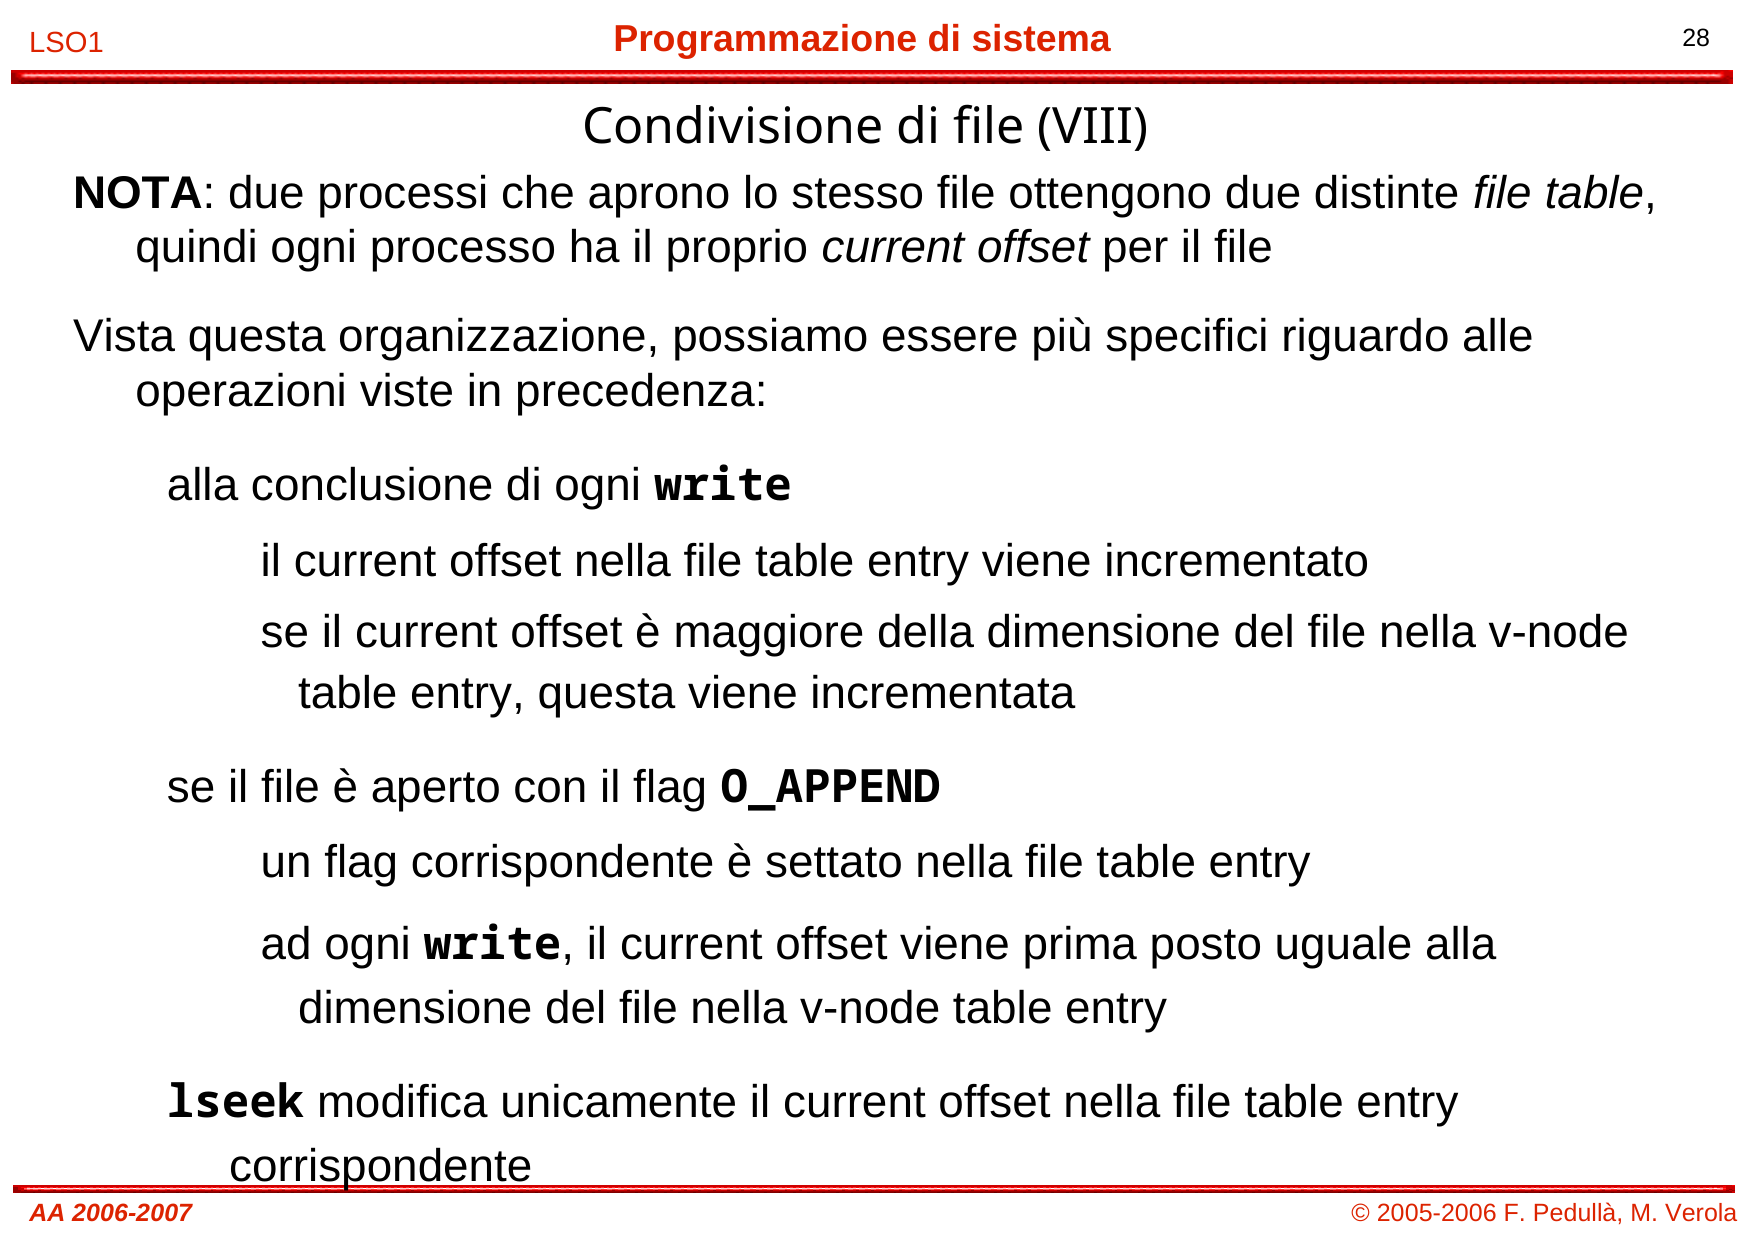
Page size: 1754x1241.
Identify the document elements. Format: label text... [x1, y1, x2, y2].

picture [13, 1185, 1735, 1193]
picture [11, 70, 1733, 84]
title Condivisione di file (VIII) [514, 78, 1217, 174]
list NOTA: due processi che aprono lo stesso file ottengono due distinte file table, quindi ogni processo ha il proprio current offset per il file Vista questa organizzazione, possiamo essere più specifici riguardo alle operazioni viste in precedenza: alla conclusione di ogni write il current offset nella file table entry viene incrementato se il current offset è maggiore della dimensione del file nella v-node table entry, questa viene incrementata se il file è aperto con il flag O_APPEND un flag corrispondente è settato nella file table entry ad ogni write, il current offset viene prima posto uguale alla dimensione del file nella v-node table entry lseek modifica unicamente il current offset nella file table entry corrispondente [58, 155, 1696, 1163]
